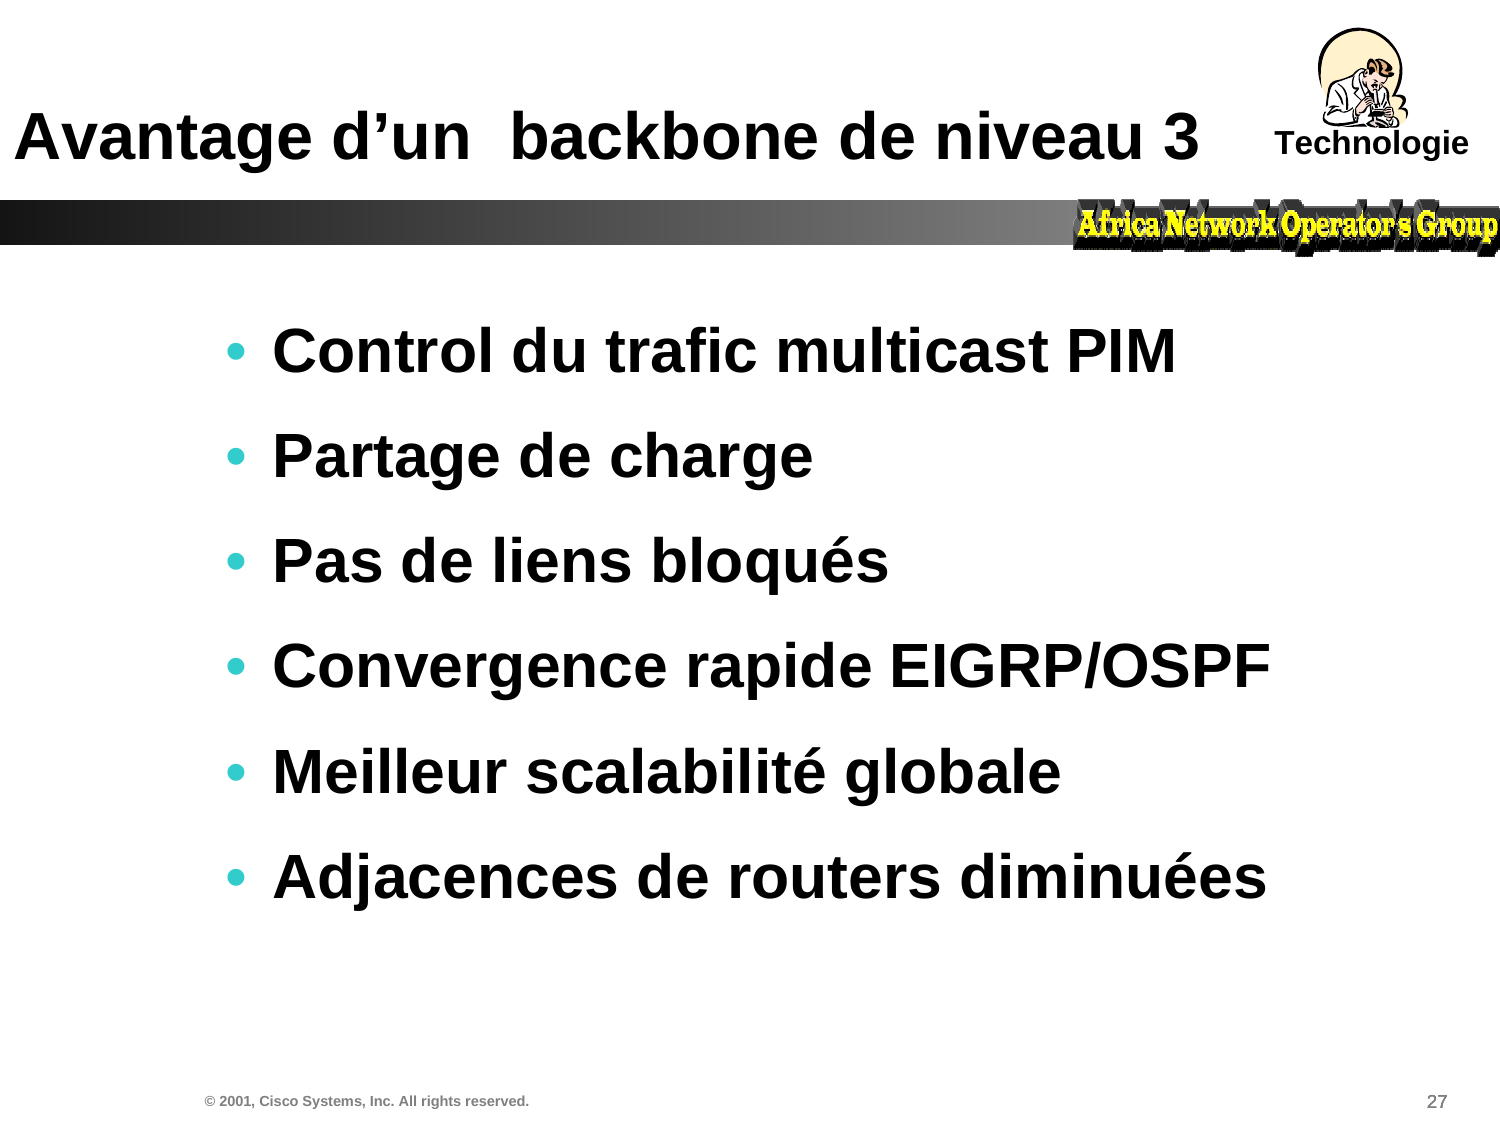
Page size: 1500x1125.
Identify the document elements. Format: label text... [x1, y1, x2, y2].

picture [1317, 26, 1409, 118]
list Control du trafic multicast PIM Partage de charge Pas de liens bloqués Convergence rapide EIGRP/OSPF Meilleur scalabilité globale Adjacences de routers diminuées [74, 297, 1424, 934]
picture [1070, 180, 1500, 275]
text_box Technologie [1262, 118, 1483, 168]
title Avantage d’un backbone de niveau 3 [0, 41, 1251, 180]
